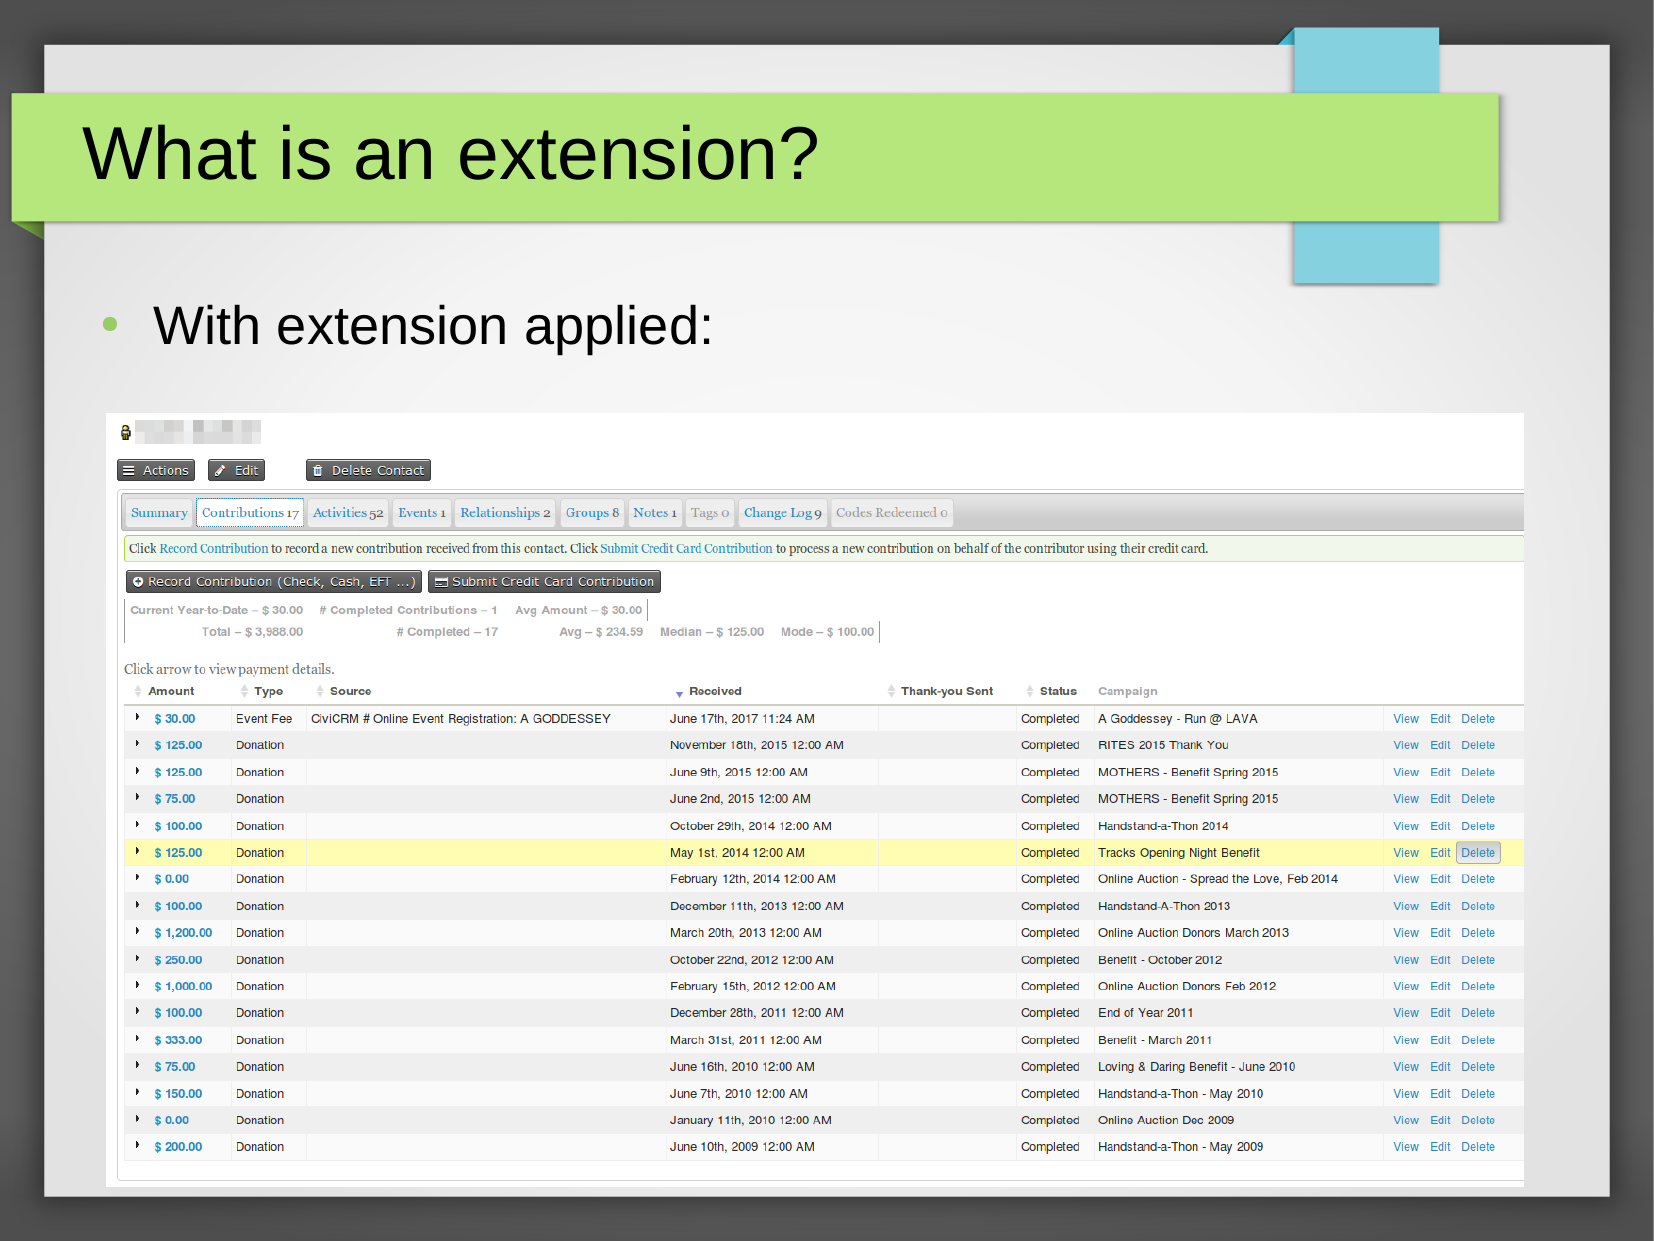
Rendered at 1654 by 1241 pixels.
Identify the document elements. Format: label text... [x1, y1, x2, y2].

title What is an extension? [82, 94, 1264, 213]
picture [0, 0, 1654, 1241]
list With extension applied: [82, 295, 1571, 1015]
